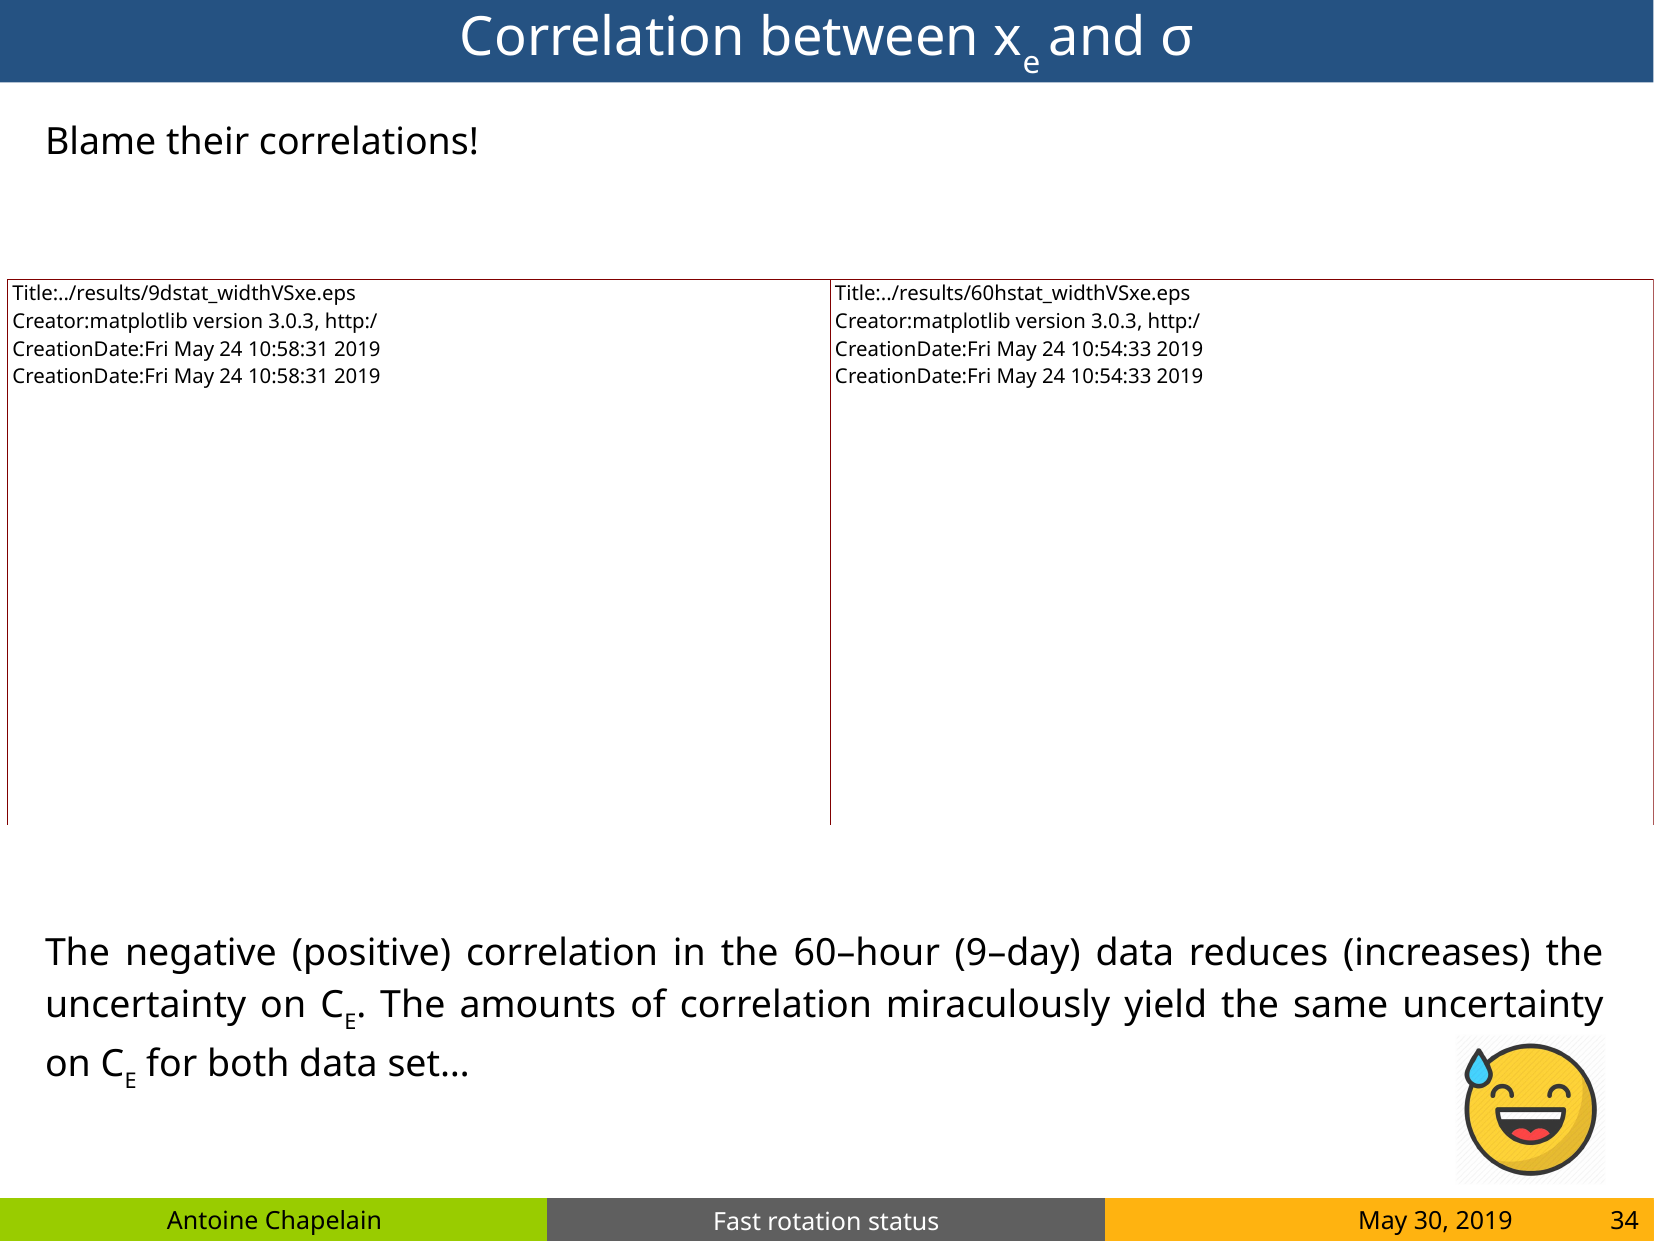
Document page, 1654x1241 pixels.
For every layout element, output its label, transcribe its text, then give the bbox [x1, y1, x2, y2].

list Blame their correlations! The negative (positive) correlation in the 60–hour (9–day) data reduces (increases) the uncertainty on CE. The amounts of correlation miraculously yield the same uncertainty on CE for both data set… [45, 106, 1606, 277]
title Correlation between xe and σ [0, 0, 1654, 80]
picture [5, 277, 1654, 825]
list Blame their correlations! The negative (positive) correlation in the 60–hour (9–day) data reduces (increases) the uncertainty on CE. The amounts of correlation miraculously yield the same uncertainty on CE for both data set… [45, 825, 1606, 1186]
picture [1455, 1034, 1606, 1186]
